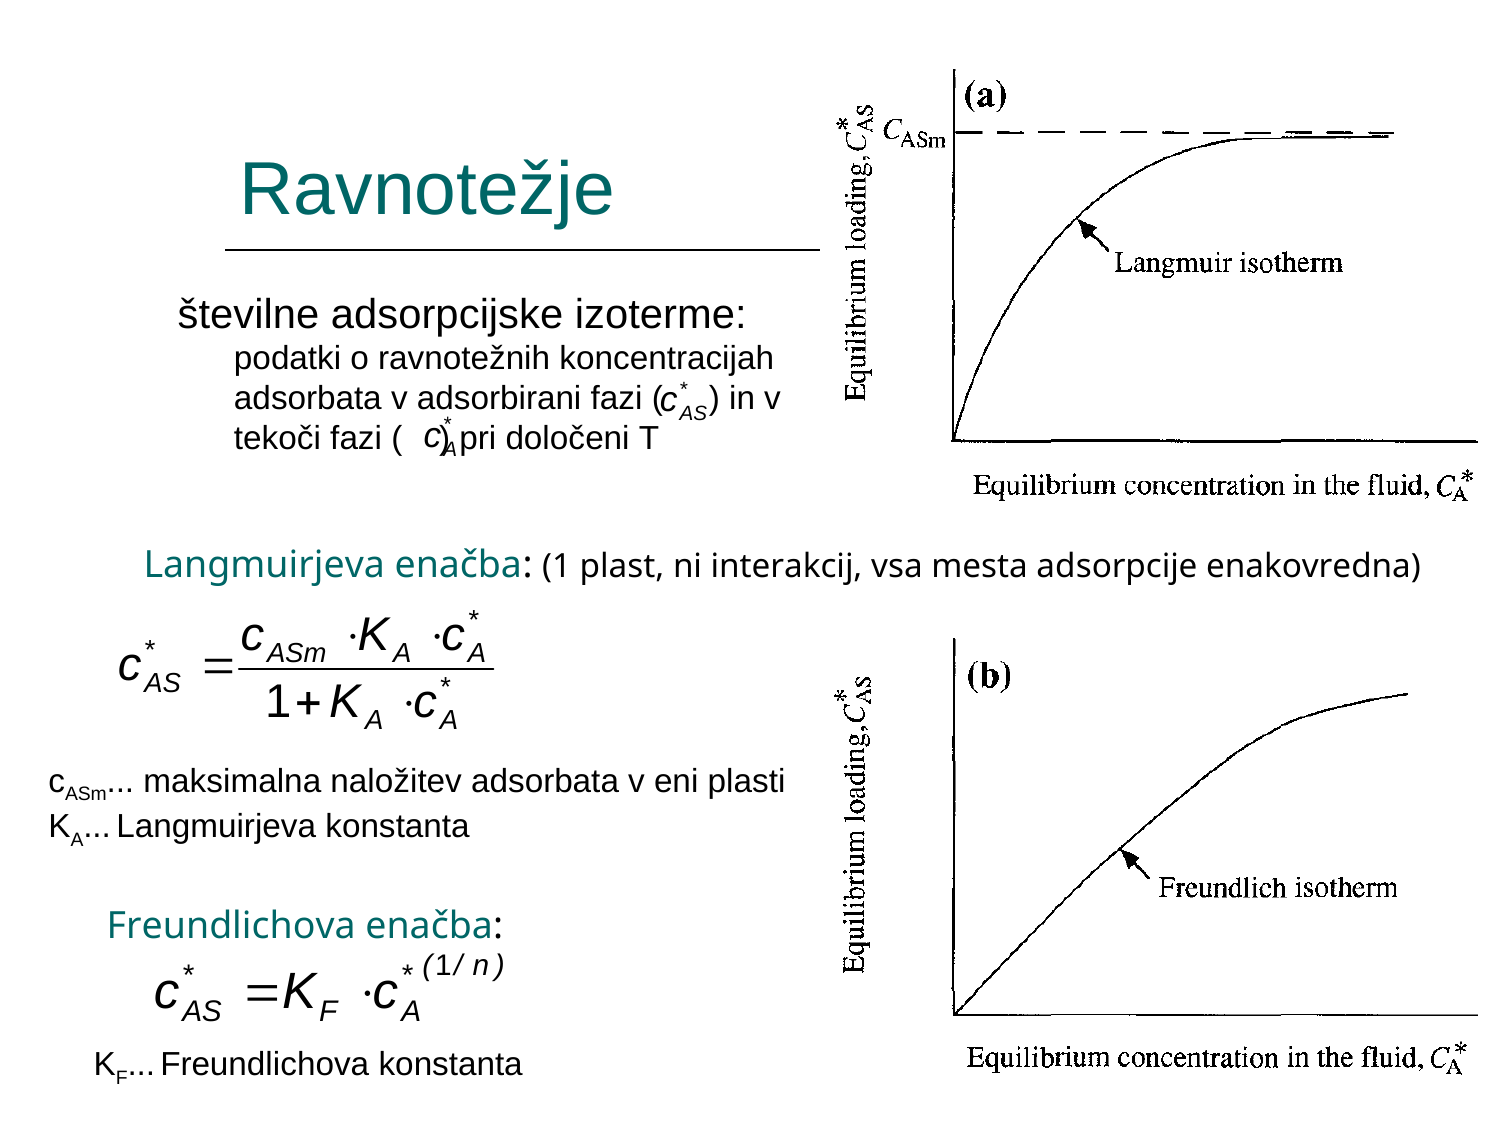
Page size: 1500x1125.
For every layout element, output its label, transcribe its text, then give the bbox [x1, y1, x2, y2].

text_box Freundlichova enačba: [91, 893, 519, 954]
text_box Langmuirjeva enačba: (1 plast, ni interakcij, vsa mesta adsorpcije enakovredna) [128, 532, 1438, 593]
text_box KF... Freundlichova konstanta [78, 1034, 539, 1096]
list številne adsorpcijske izoterme: podatki o ravnotežnih koncentracijah adsorbata v adsorbirani fazi ( ) in v tekoči fazi ( ) pri določeni T [162, 278, 798, 504]
text_box cASm... maksimalna naložitev adsorbata v eni plasti KA... Langmuirjeva konstanta [33, 751, 802, 858]
chart [112, 597, 503, 740]
chart [147, 940, 514, 1034]
picture [820, 66, 1500, 1125]
chart [419, 408, 464, 463]
text_box [655, 373, 715, 449]
title Ravnotežje [224, 49, 1425, 237]
